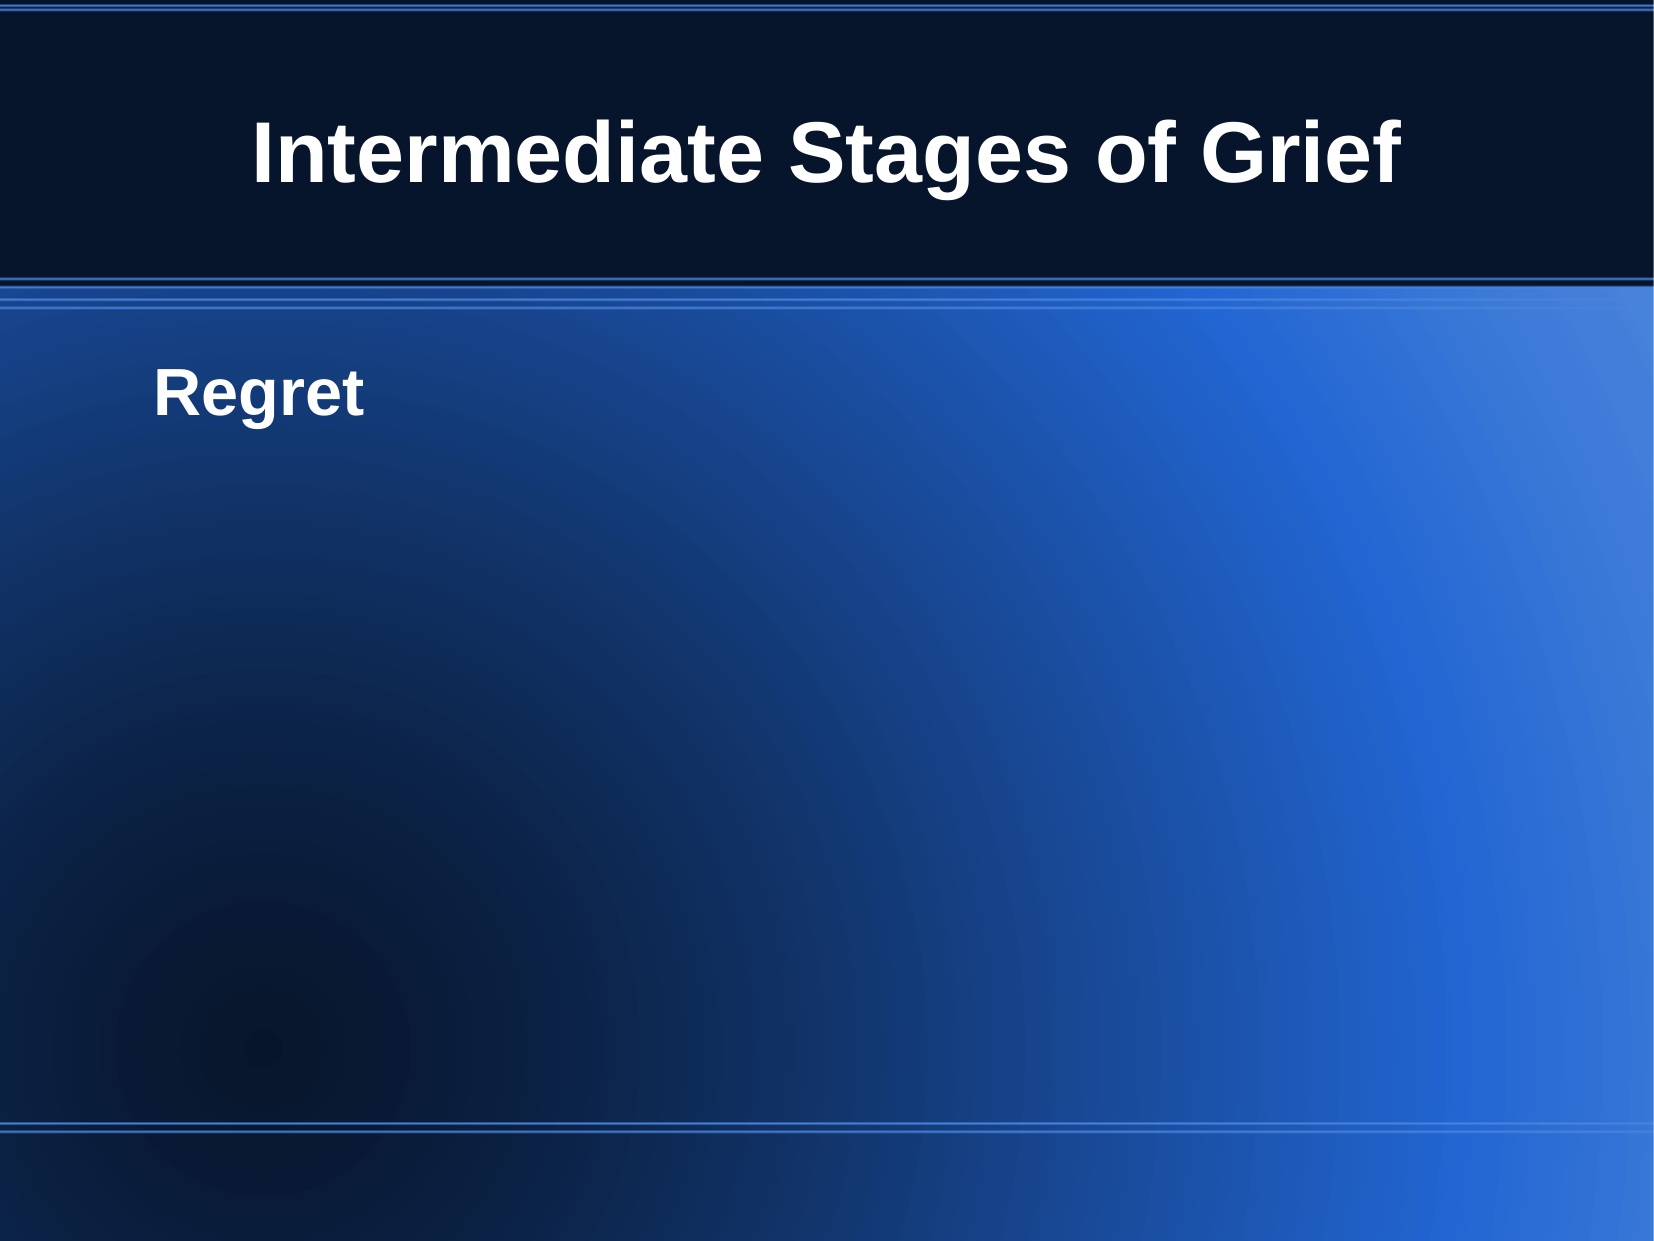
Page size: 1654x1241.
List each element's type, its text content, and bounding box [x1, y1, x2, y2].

picture [0, 0, 1654, 1241]
list Regret [82, 355, 1571, 1058]
title Intermediate Stages of Grief [82, 49, 1571, 257]
